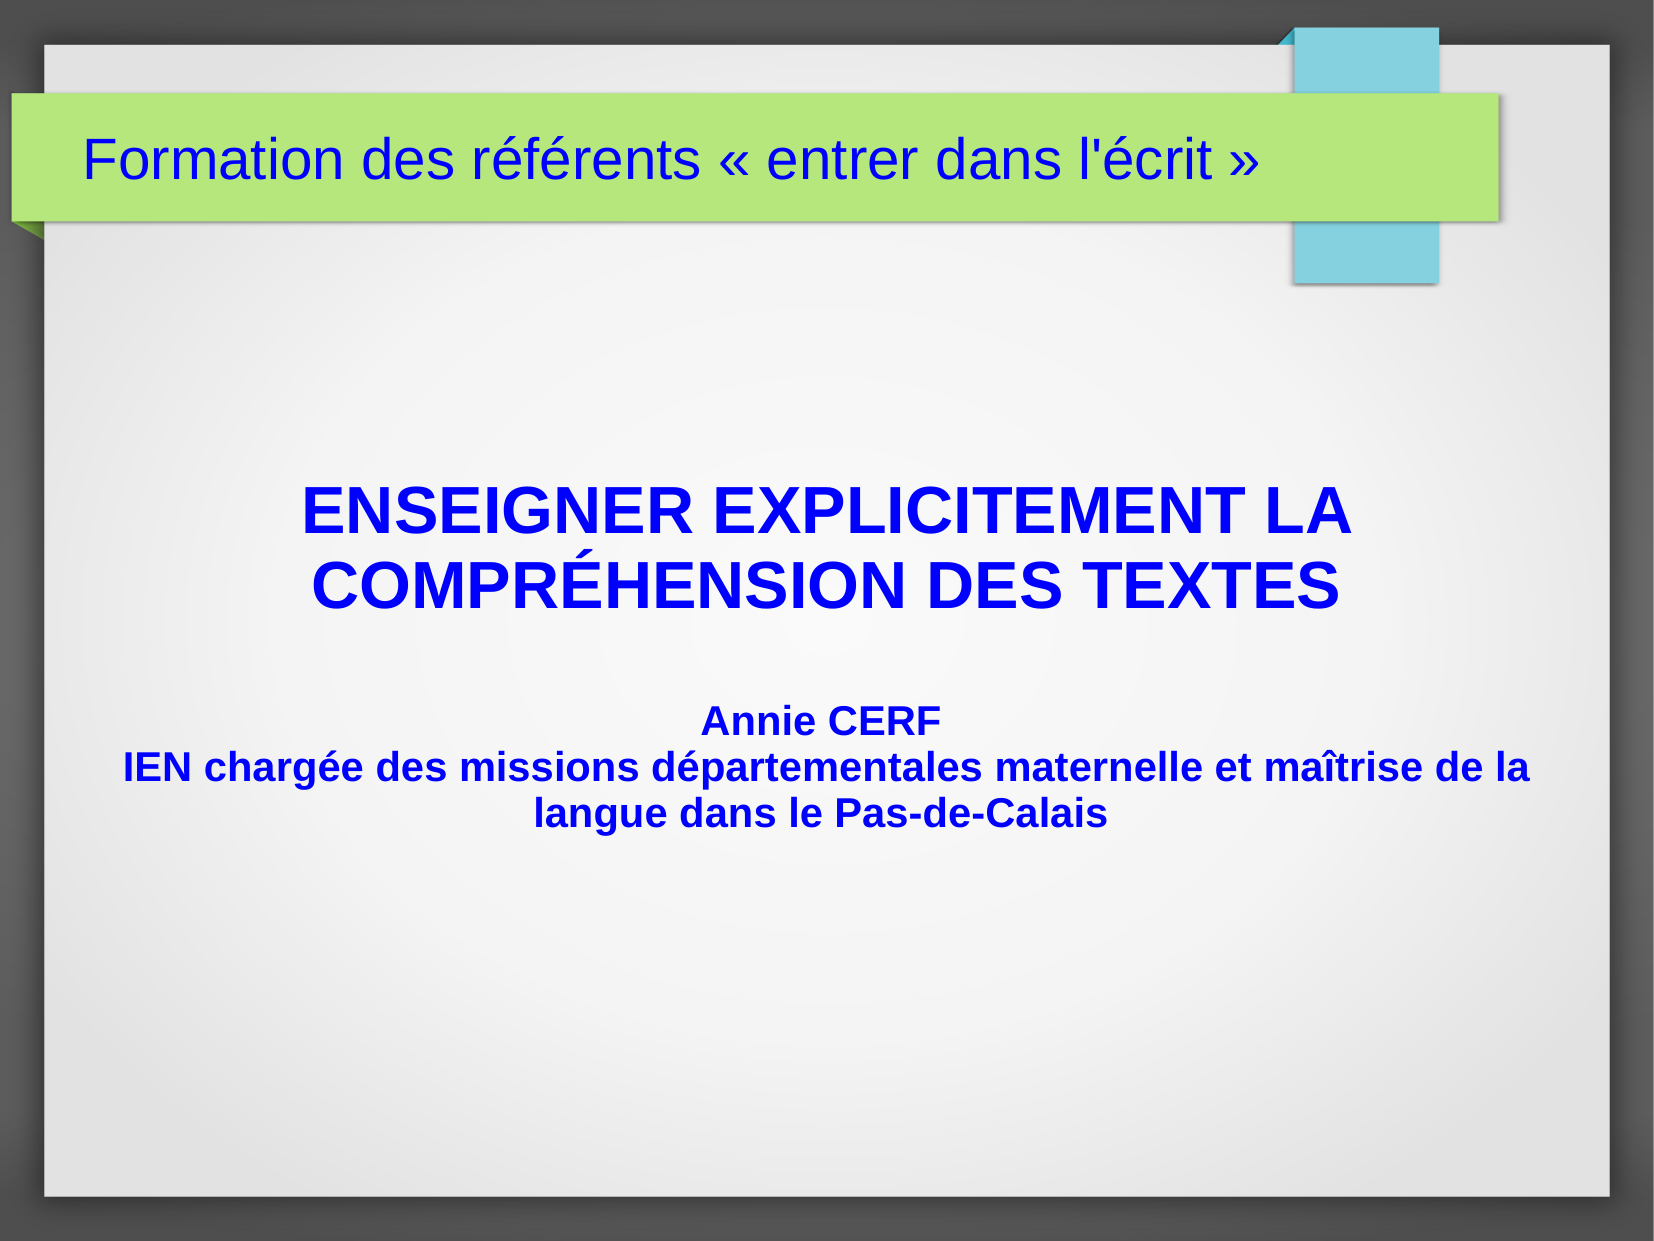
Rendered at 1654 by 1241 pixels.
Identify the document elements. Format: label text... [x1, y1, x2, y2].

subtitle ENSEIGNER EXPLICITEMENT LA COMPRÉHENSION DES TEXTES Annie CERF IEN chargée des missions départementales maternelle et maîtrise de la langue dans le Pas-de-Calais [82, 295, 1571, 1015]
picture [0, 0, 1654, 1241]
title Formation des référents « entrer dans l'écrit » [82, 94, 1264, 213]
